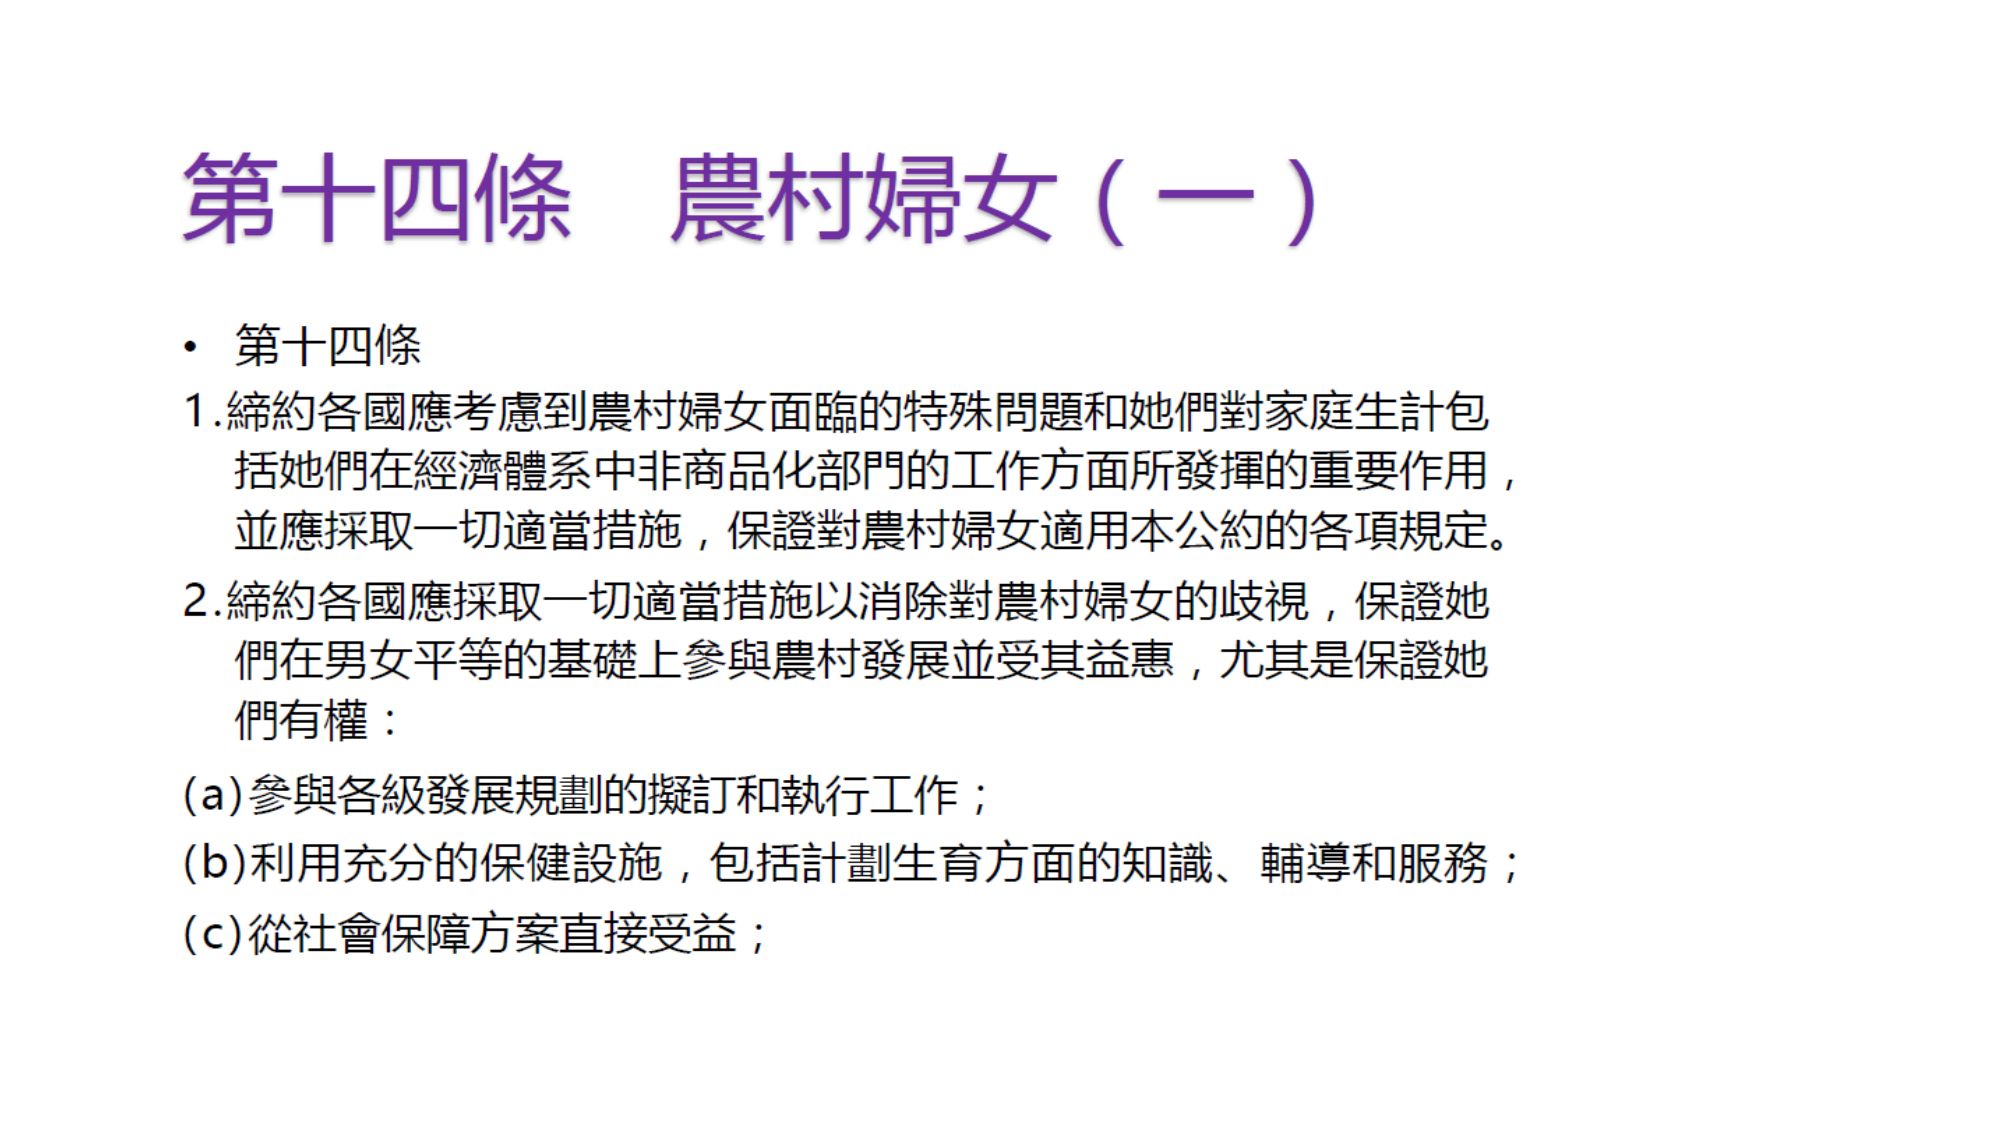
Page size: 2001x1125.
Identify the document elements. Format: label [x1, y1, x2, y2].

picture [171, 126, 1519, 1014]
